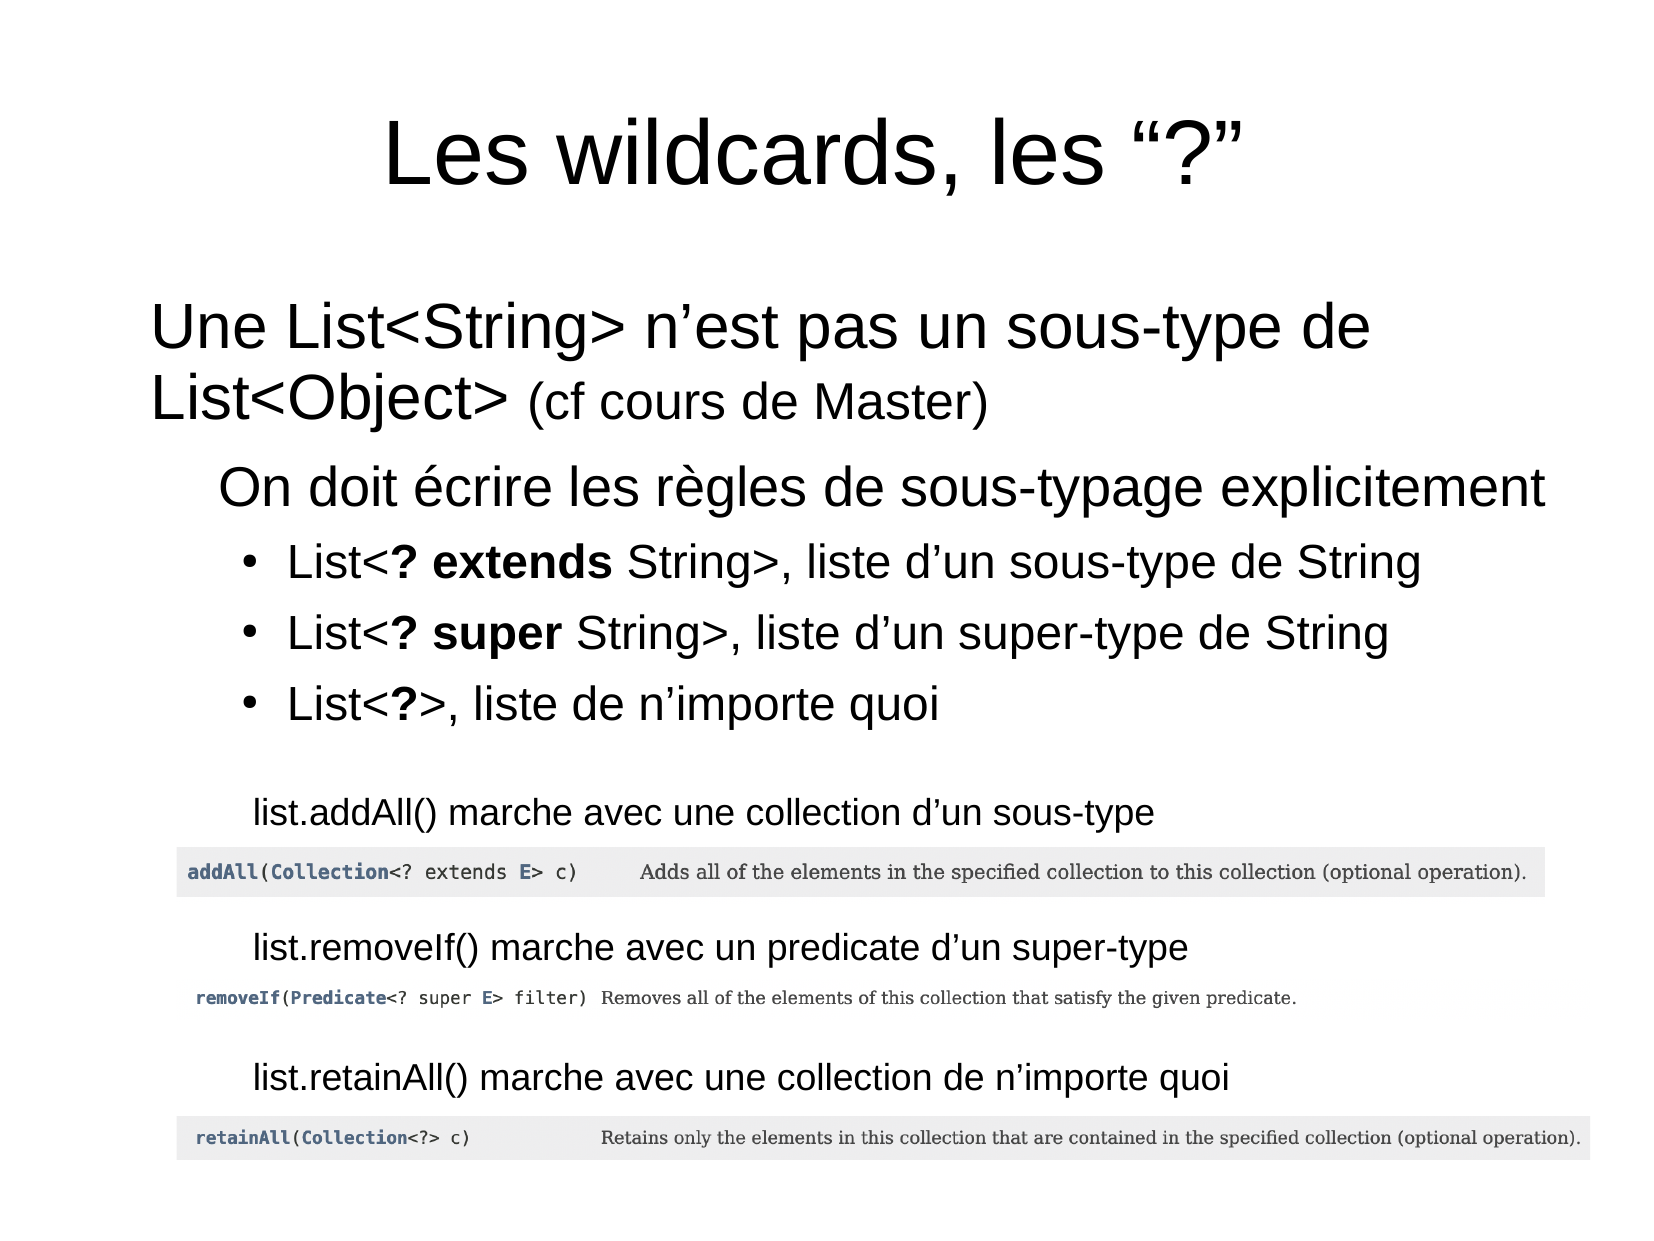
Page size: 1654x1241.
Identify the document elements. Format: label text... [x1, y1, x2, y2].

text_box list.addAll() marche avec une collection d’un sous-type [238, 783, 1171, 841]
picture [176, 979, 1591, 1020]
picture [176, 1116, 1591, 1160]
picture [176, 846, 1546, 904]
title Les wildcards, les “?” [82, 49, 1571, 257]
text_box list.retainAll() marche avec une collection de n’importe quoi [238, 1049, 1246, 1107]
text_box list.removeIf() marche avec un predicate d’un super-type [238, 919, 1205, 977]
list Une List<String> n’est pas un sous-type de List<Object> (cf cours de Master) On doit écrire les règles de sous-typage explicitement List<? extends String>, liste d’un sous-type de String List<? super String>, liste d’un super-type de String List<?>, liste de n’importe quoi [82, 290, 1571, 751]
